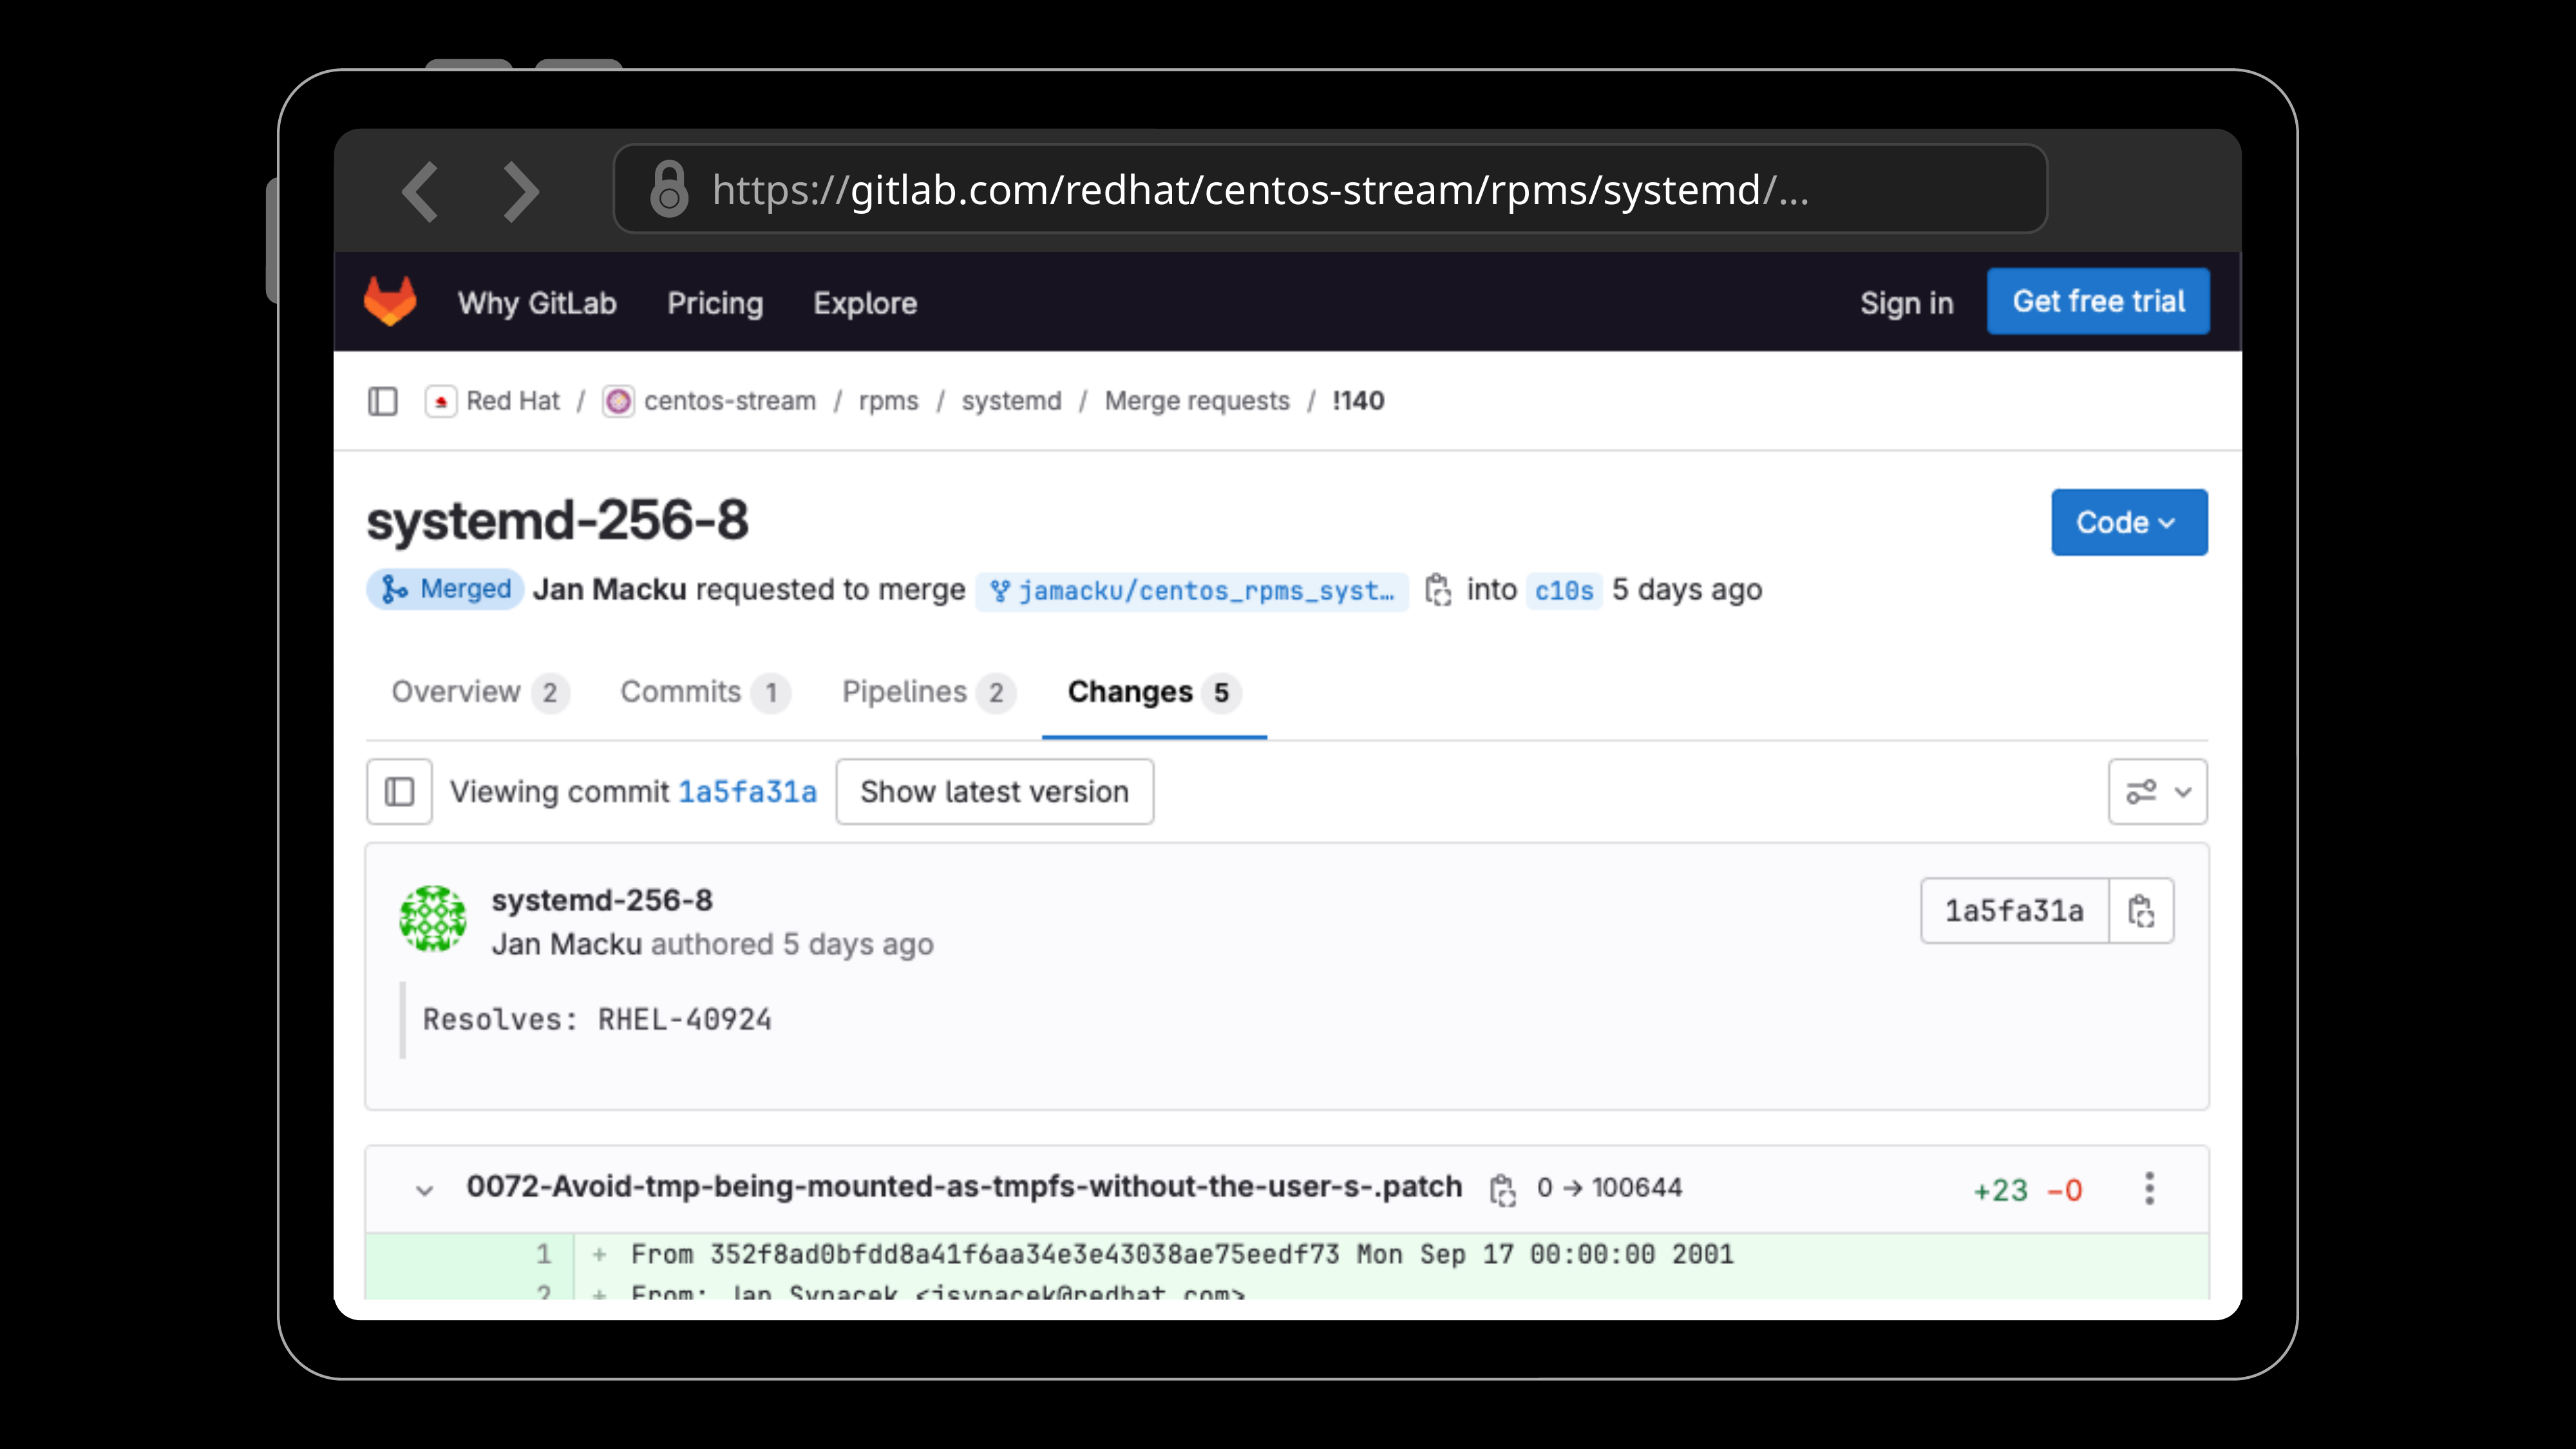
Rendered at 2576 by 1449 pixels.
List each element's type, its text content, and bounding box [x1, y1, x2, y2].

text_box https://gitlab.com/redhat/centos-stream/rpms/systemd/... [706, 158, 1884, 218]
picture [334, 252, 2242, 1300]
text_box [265, 59, 2298, 1379]
